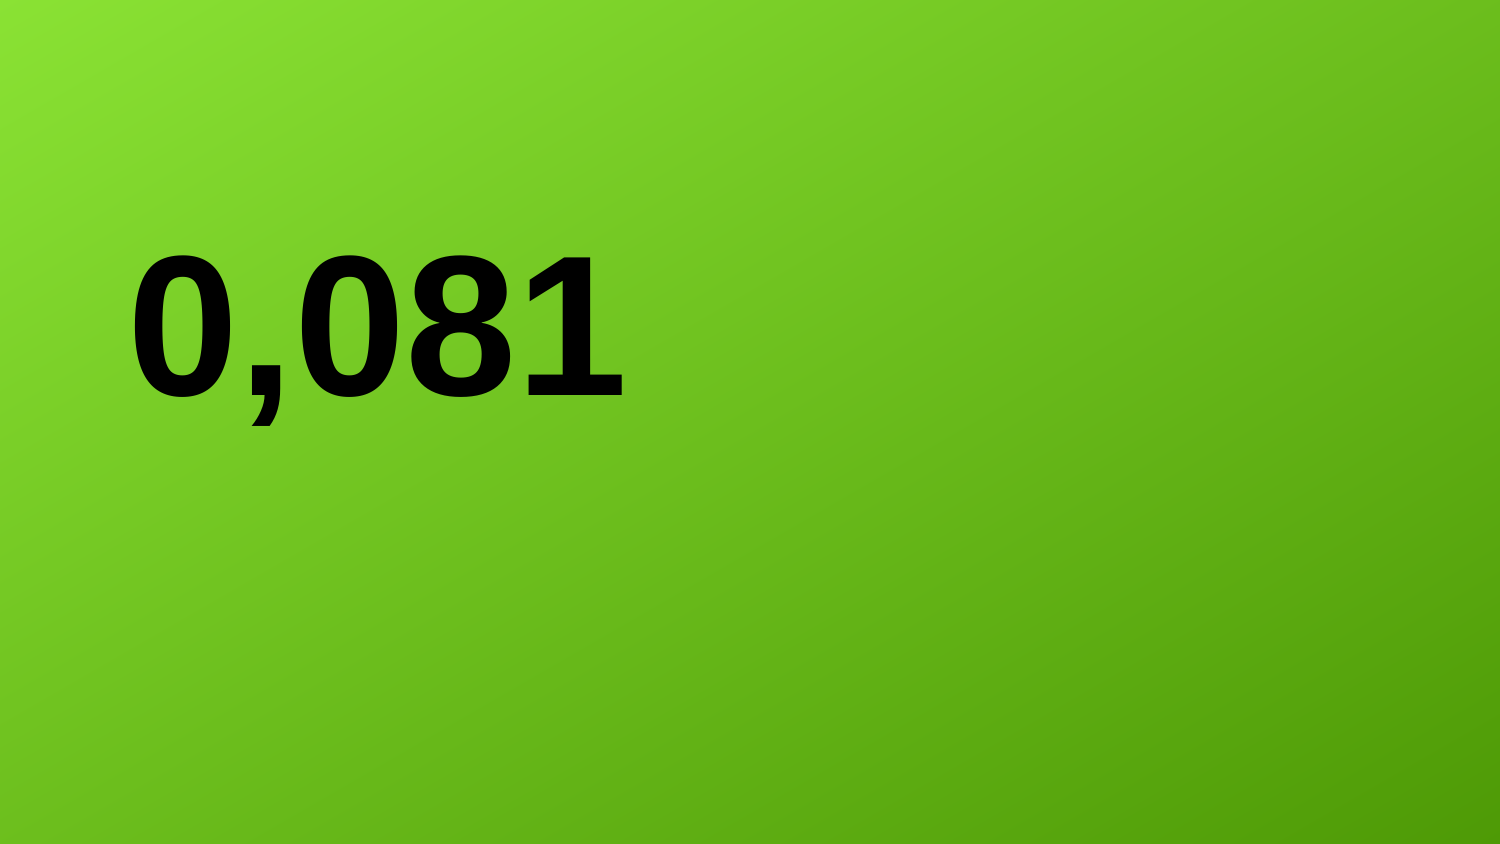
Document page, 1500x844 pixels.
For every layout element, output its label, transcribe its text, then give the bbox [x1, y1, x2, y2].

title 0,081 [112, 259, 1388, 450]
